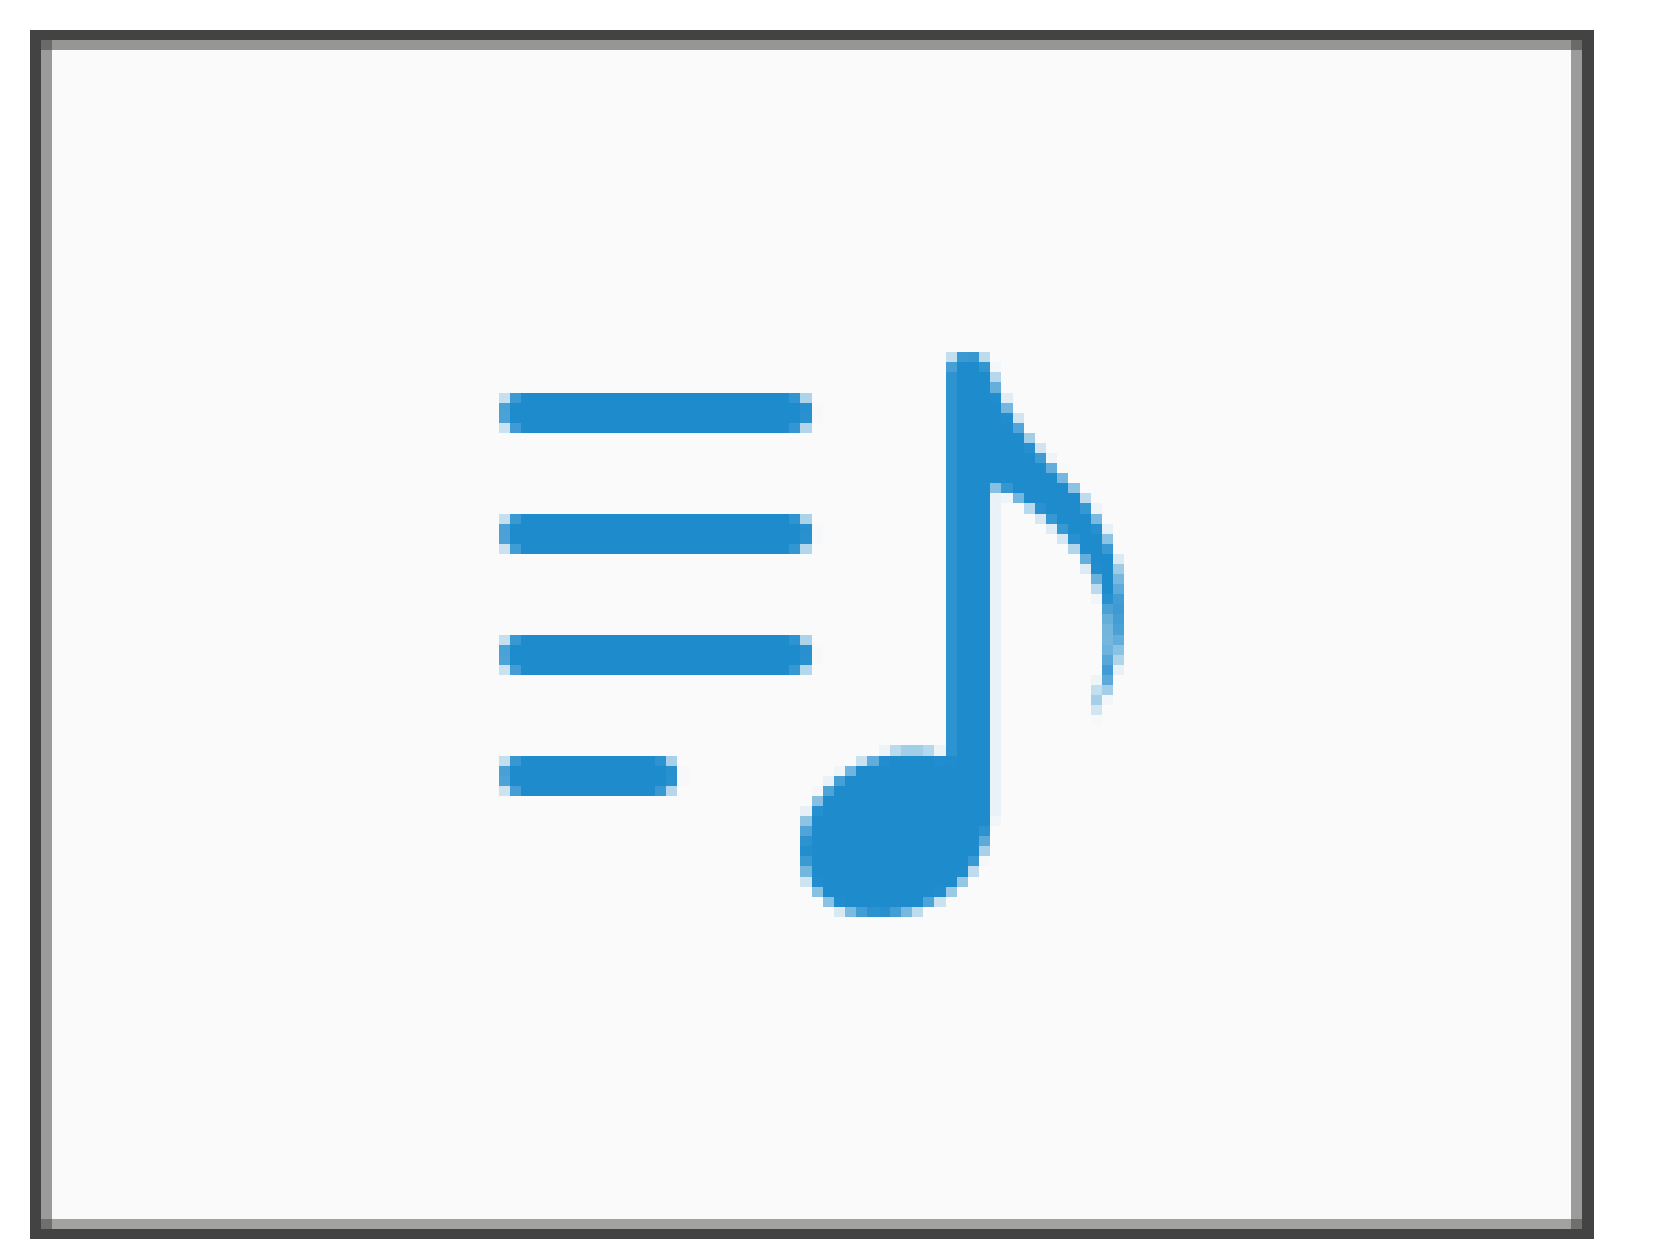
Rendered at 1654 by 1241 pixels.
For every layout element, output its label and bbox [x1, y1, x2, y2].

text_box [29, 29, 1595, 1241]
